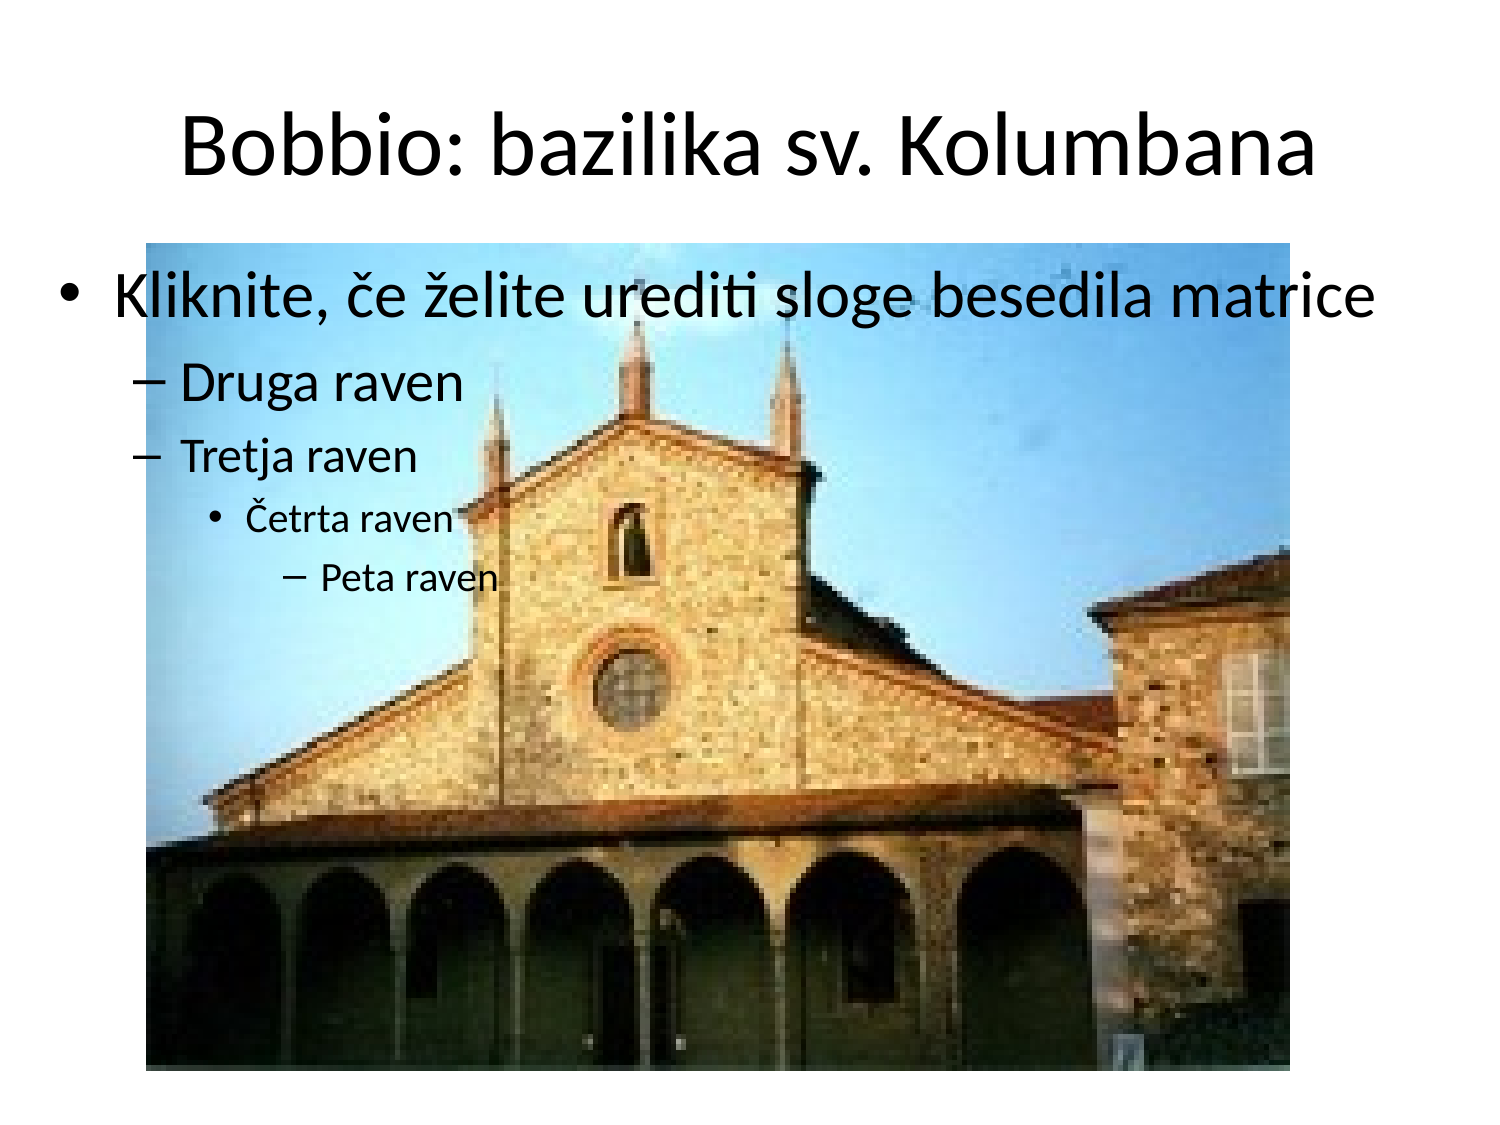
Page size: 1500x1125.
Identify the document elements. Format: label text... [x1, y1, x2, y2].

title Bobbio: bazilika sv. Kolumbana [75, 45, 1425, 233]
picture [146, 243, 1290, 1071]
